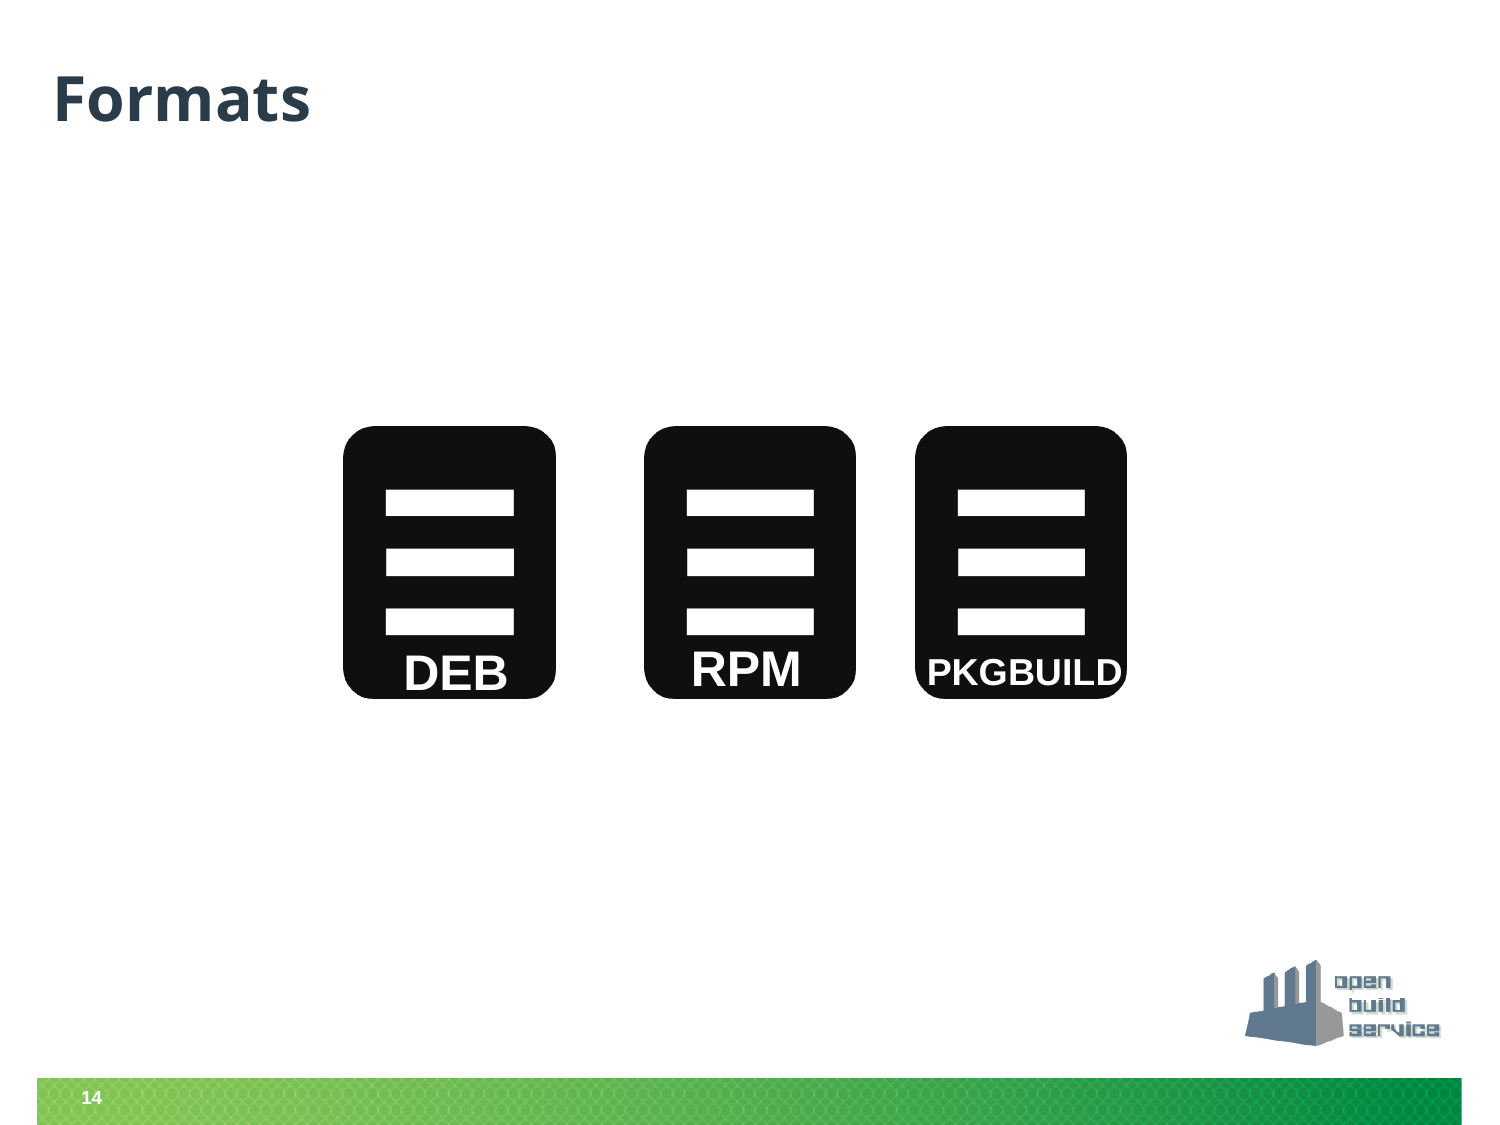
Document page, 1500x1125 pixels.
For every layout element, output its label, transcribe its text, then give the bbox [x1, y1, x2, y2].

picture [915, 426, 1127, 699]
text_box PKGBUILD [926, 649, 1137, 693]
text_box RPM [690, 638, 811, 696]
picture [1245, 960, 1441, 1046]
title Formats [37, 51, 1388, 209]
picture [37, 1078, 1462, 1125]
text_box DEB [403, 642, 524, 700]
picture [644, 426, 856, 699]
picture [343, 426, 556, 699]
